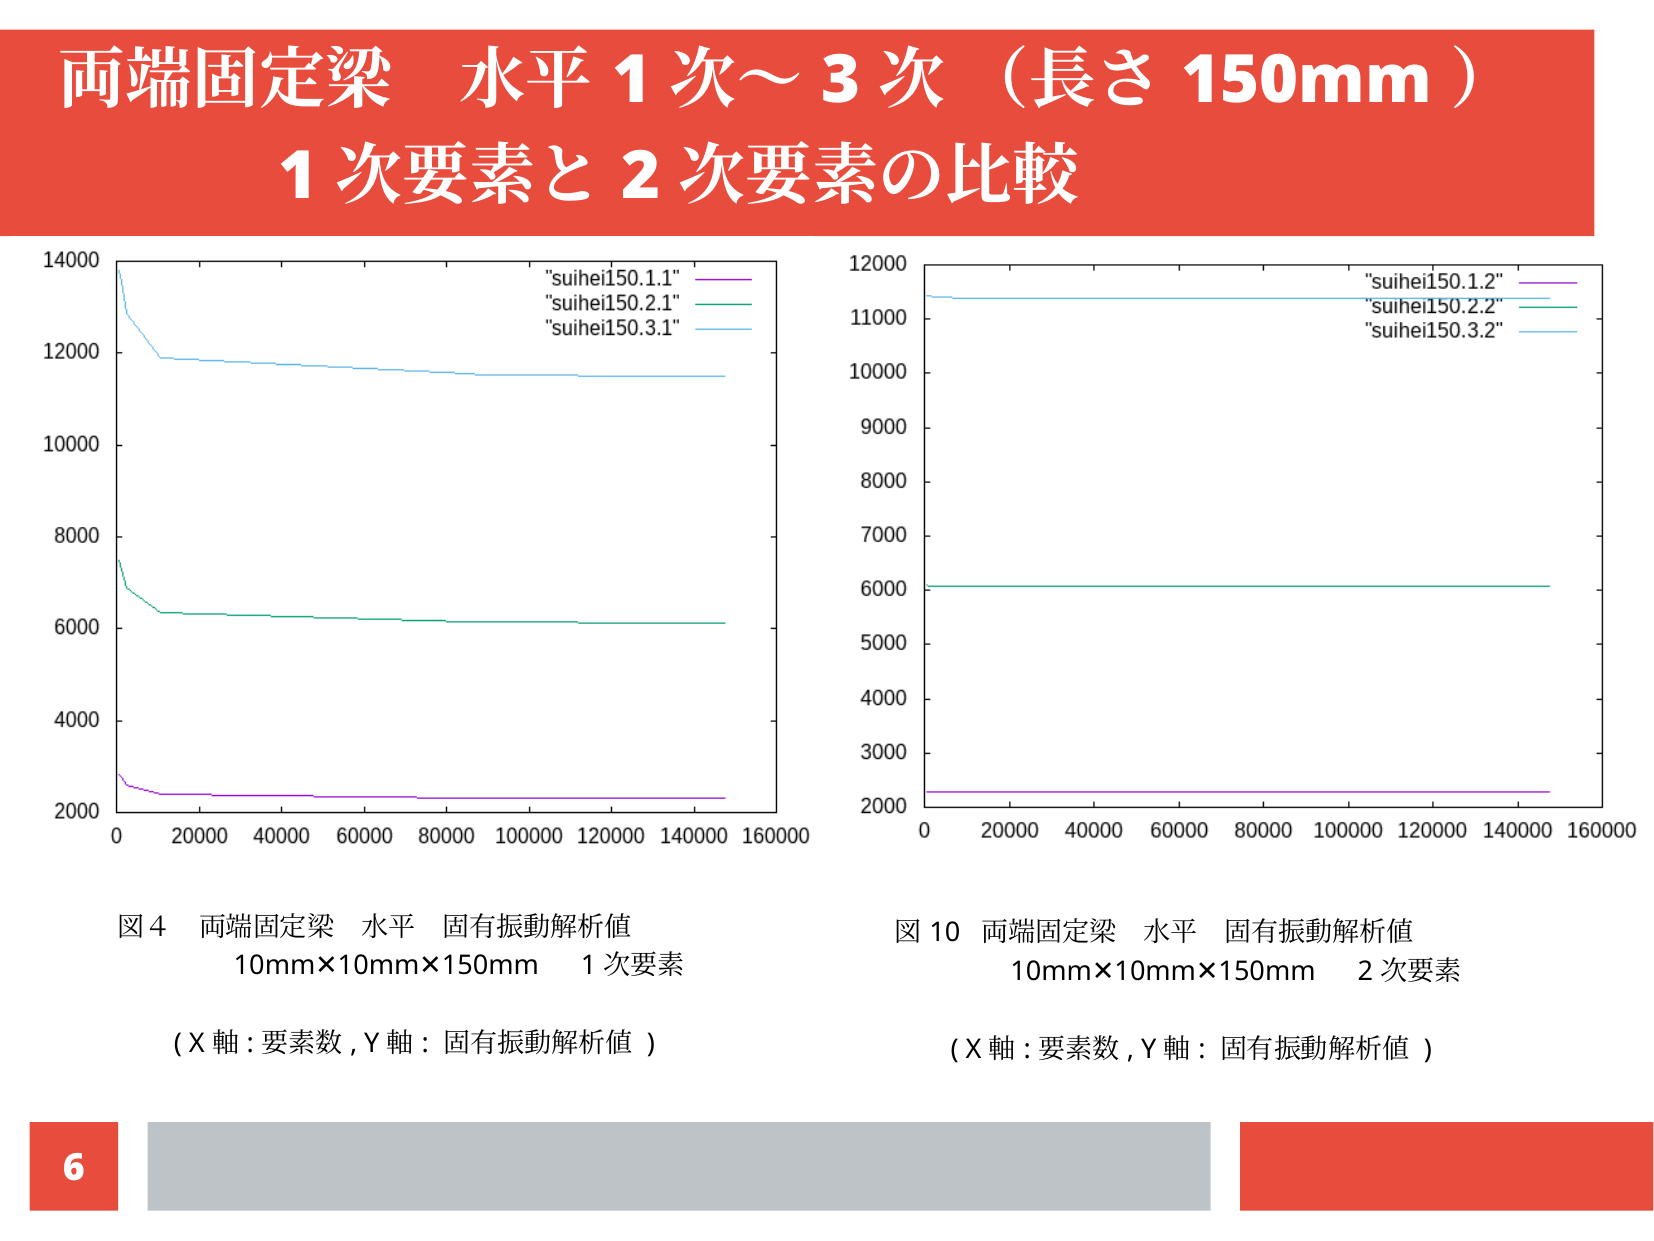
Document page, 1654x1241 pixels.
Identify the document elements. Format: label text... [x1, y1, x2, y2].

title 両端固定梁 水平1次〜3次 （長さ150mm） 1次要素と2次要素の比較 [59, 70, 1595, 219]
text_box 図４ 両端固定梁 水平 固有振動解析値 10mm✕10mm✕150mm 1次要素 ( X軸:要素数, Y軸: 固有振動解析値 ) [103, 897, 827, 1068]
picture [9, 236, 1642, 863]
text_box 図10 両端固定梁 水平 固有振動解析値 10mm✕10mm✕150mm 2次要素 ( X軸:要素数, Y軸: 固有振動解析値 ) [879, 903, 1628, 1074]
